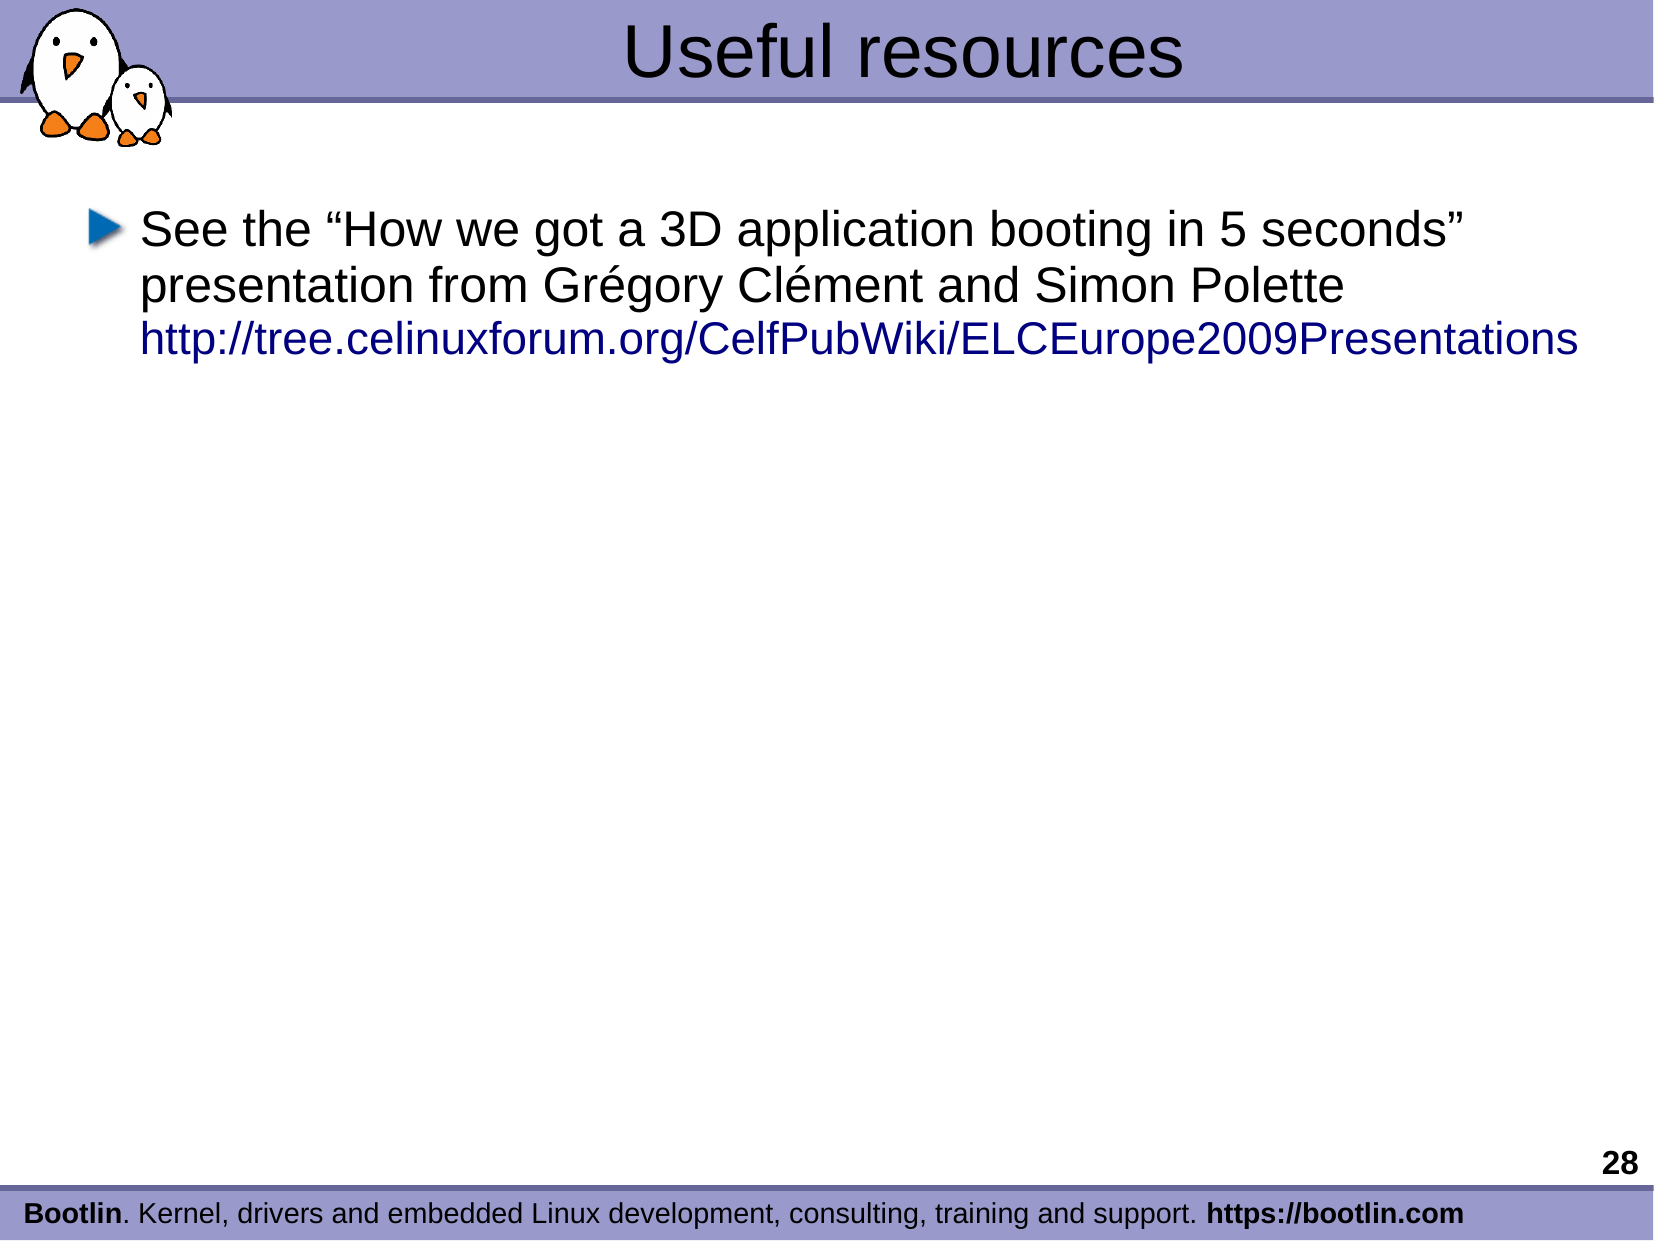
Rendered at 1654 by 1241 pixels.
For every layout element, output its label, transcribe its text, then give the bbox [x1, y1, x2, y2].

picture [20, 8, 172, 147]
title Useful resources [178, 5, 1631, 97]
list See the “How we got a 3D application booting in 5 seconds” presentation from Grégory Clément and Simon Polette http://tree.celinuxforum.org/CelfPubWiki/ELCEurope2009Presentations [68, 201, 1592, 1118]
